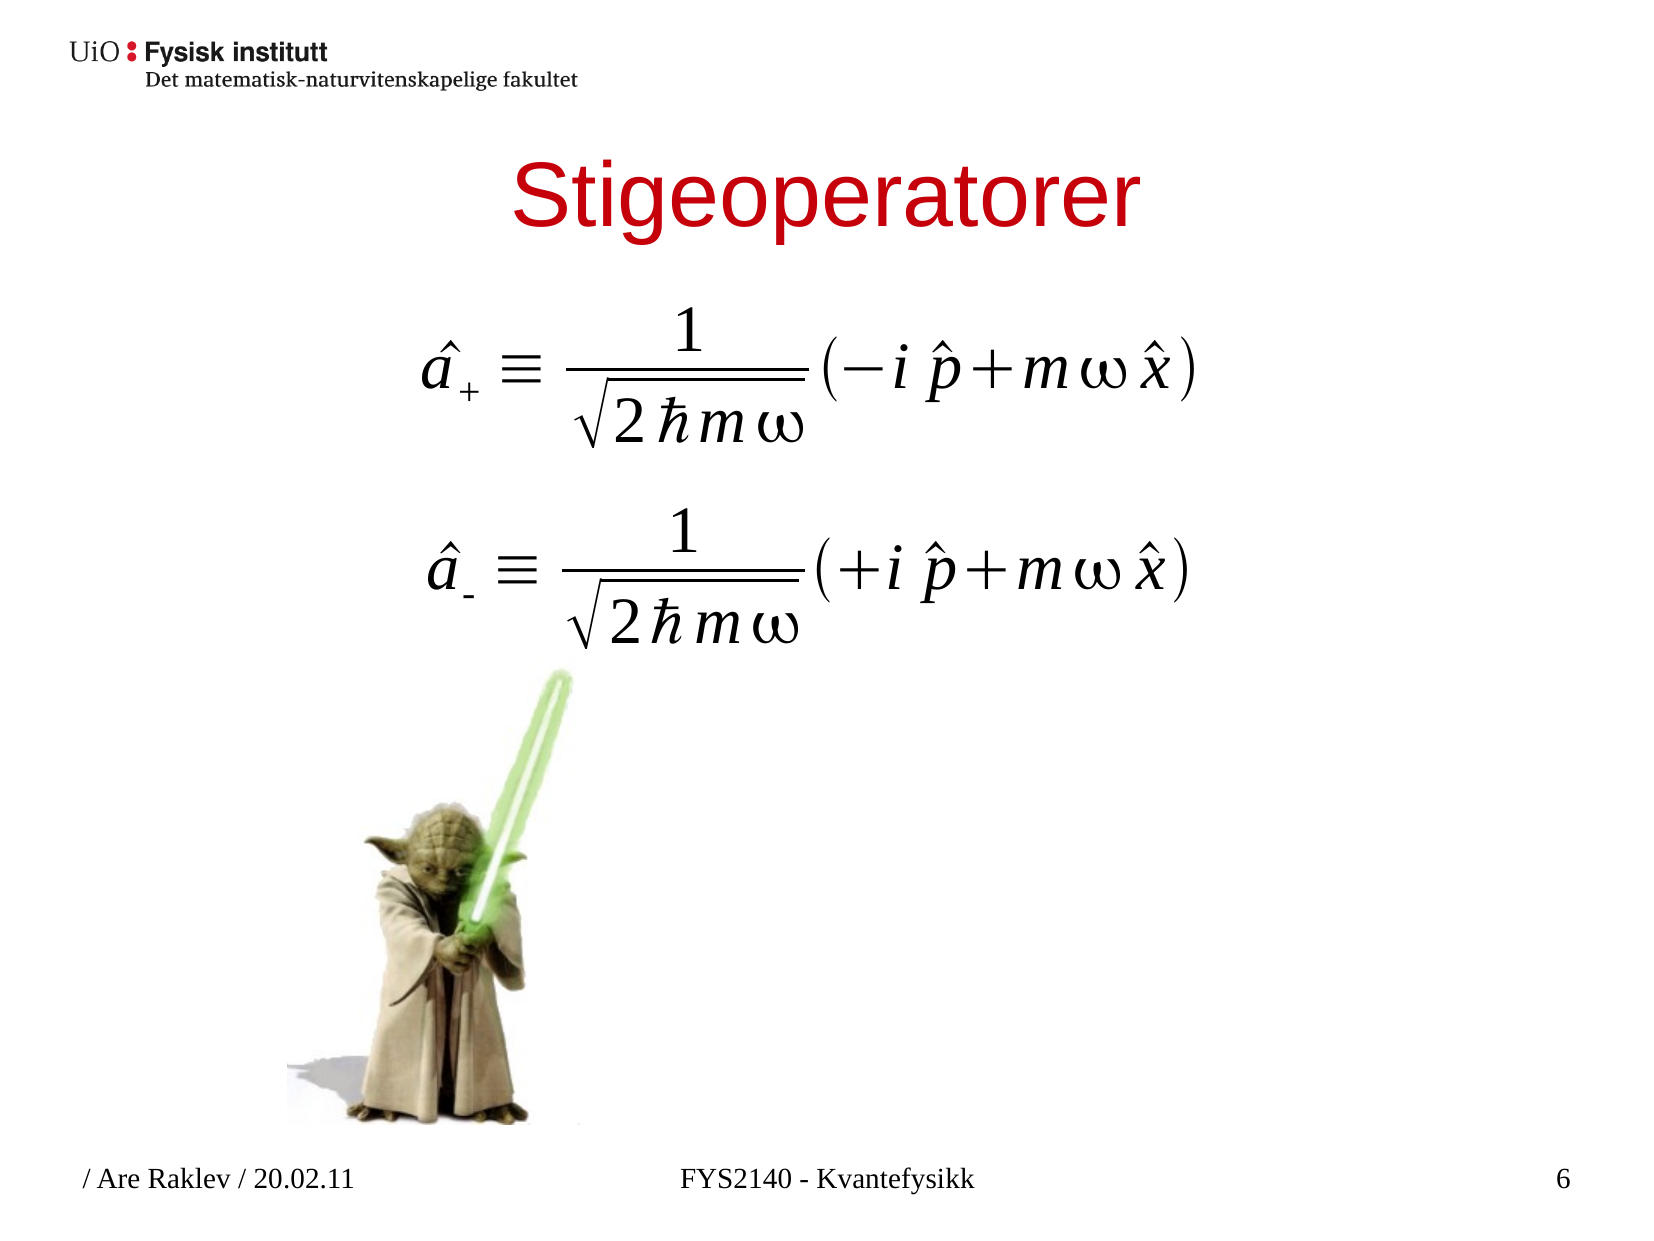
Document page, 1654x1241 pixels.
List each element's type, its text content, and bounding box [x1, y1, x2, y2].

title Stigeoperatorer [82, 90, 1571, 298]
picture [287, 655, 670, 1126]
picture [68, 37, 581, 93]
chart [412, 291, 1204, 463]
chart [418, 492, 1199, 664]
